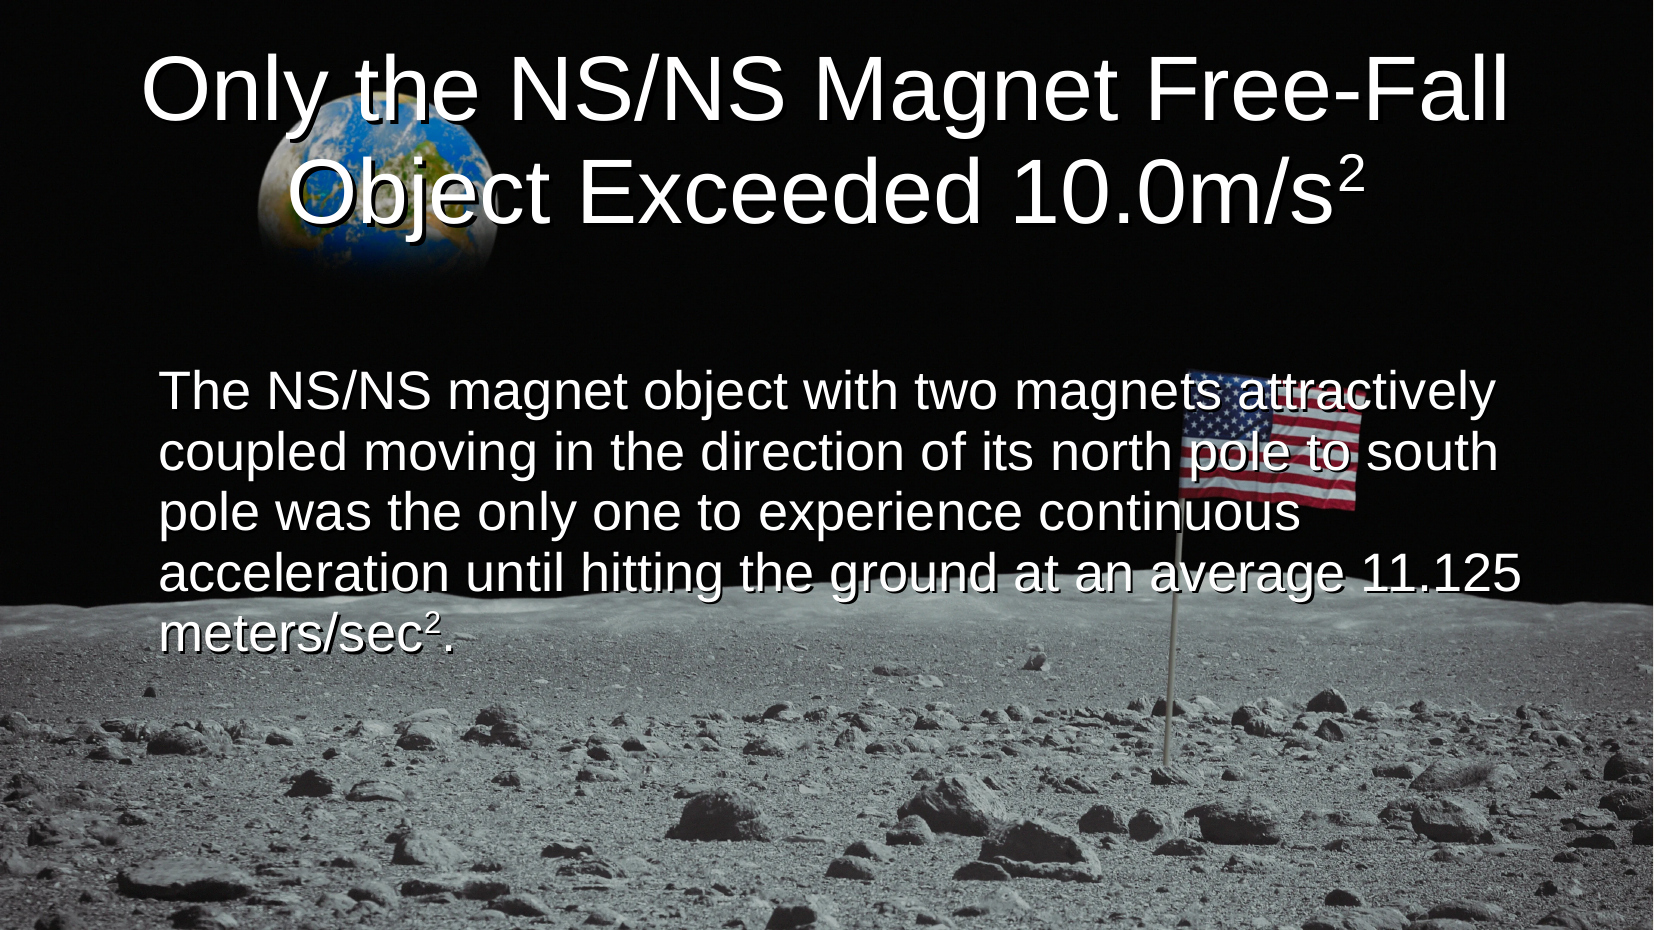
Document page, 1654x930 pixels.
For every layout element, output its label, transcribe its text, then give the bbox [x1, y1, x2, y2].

picture [0, 0, 1654, 930]
list The NS/NS magnet object with two magnets attractively coupled moving in the direction of its north pole to south pole was the only one to experience continuous acceleration until hitting the ground at an average 11.125 meters/sec2. [87, 360, 1576, 901]
title Only the NS/NS Magnet Free-Fall Object Exceeded 10.0m/s2 [82, 37, 1571, 243]
